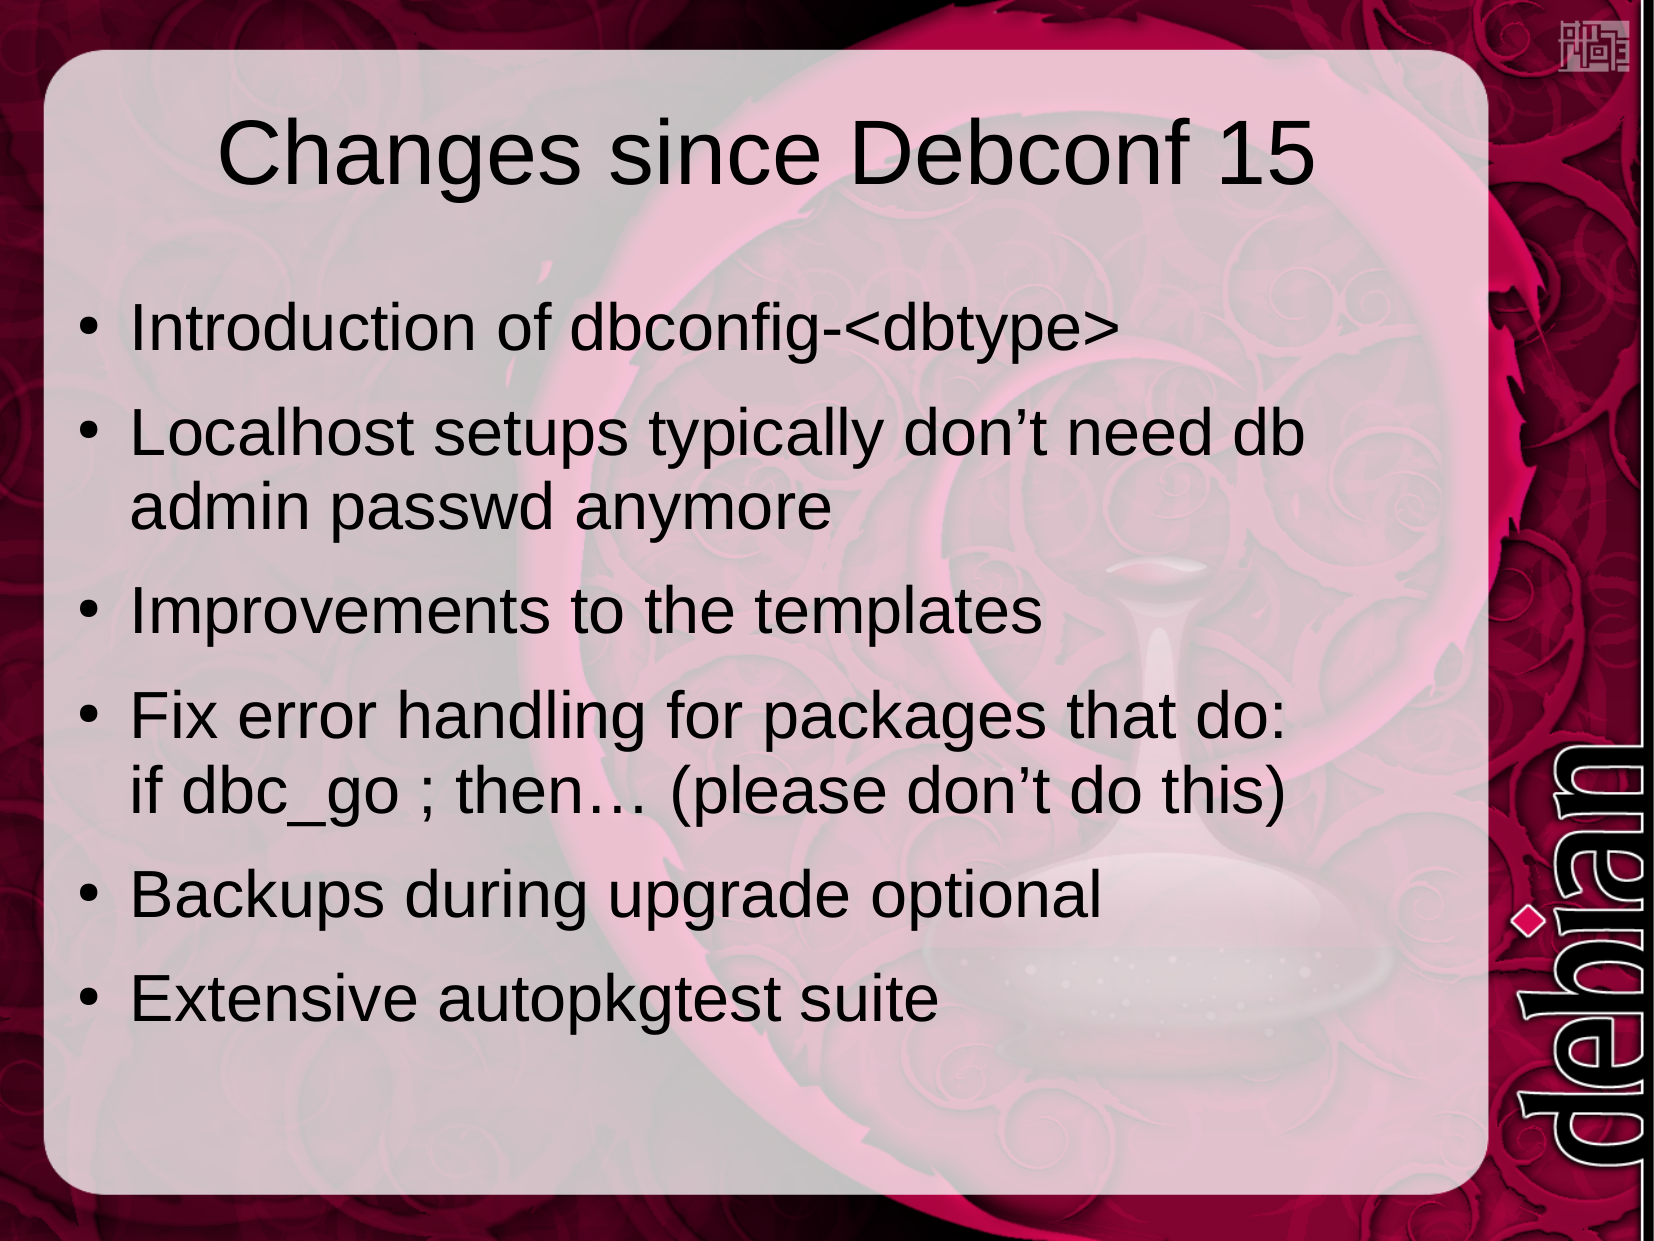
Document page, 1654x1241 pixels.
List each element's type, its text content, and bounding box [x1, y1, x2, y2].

picture [0, 0, 1654, 1241]
title Changes since Debconf 15 [59, 49, 1477, 257]
list Introduction of dbconfig-<dbtype> Localhost setups typically don’t need db admin passwd anymore Improvements to the templates Fix error handling for packages that do: if dbc_go ; then… (please don’t do this) Backups during upgrade optional Extensive autopkgtest suite [59, 290, 1477, 1109]
